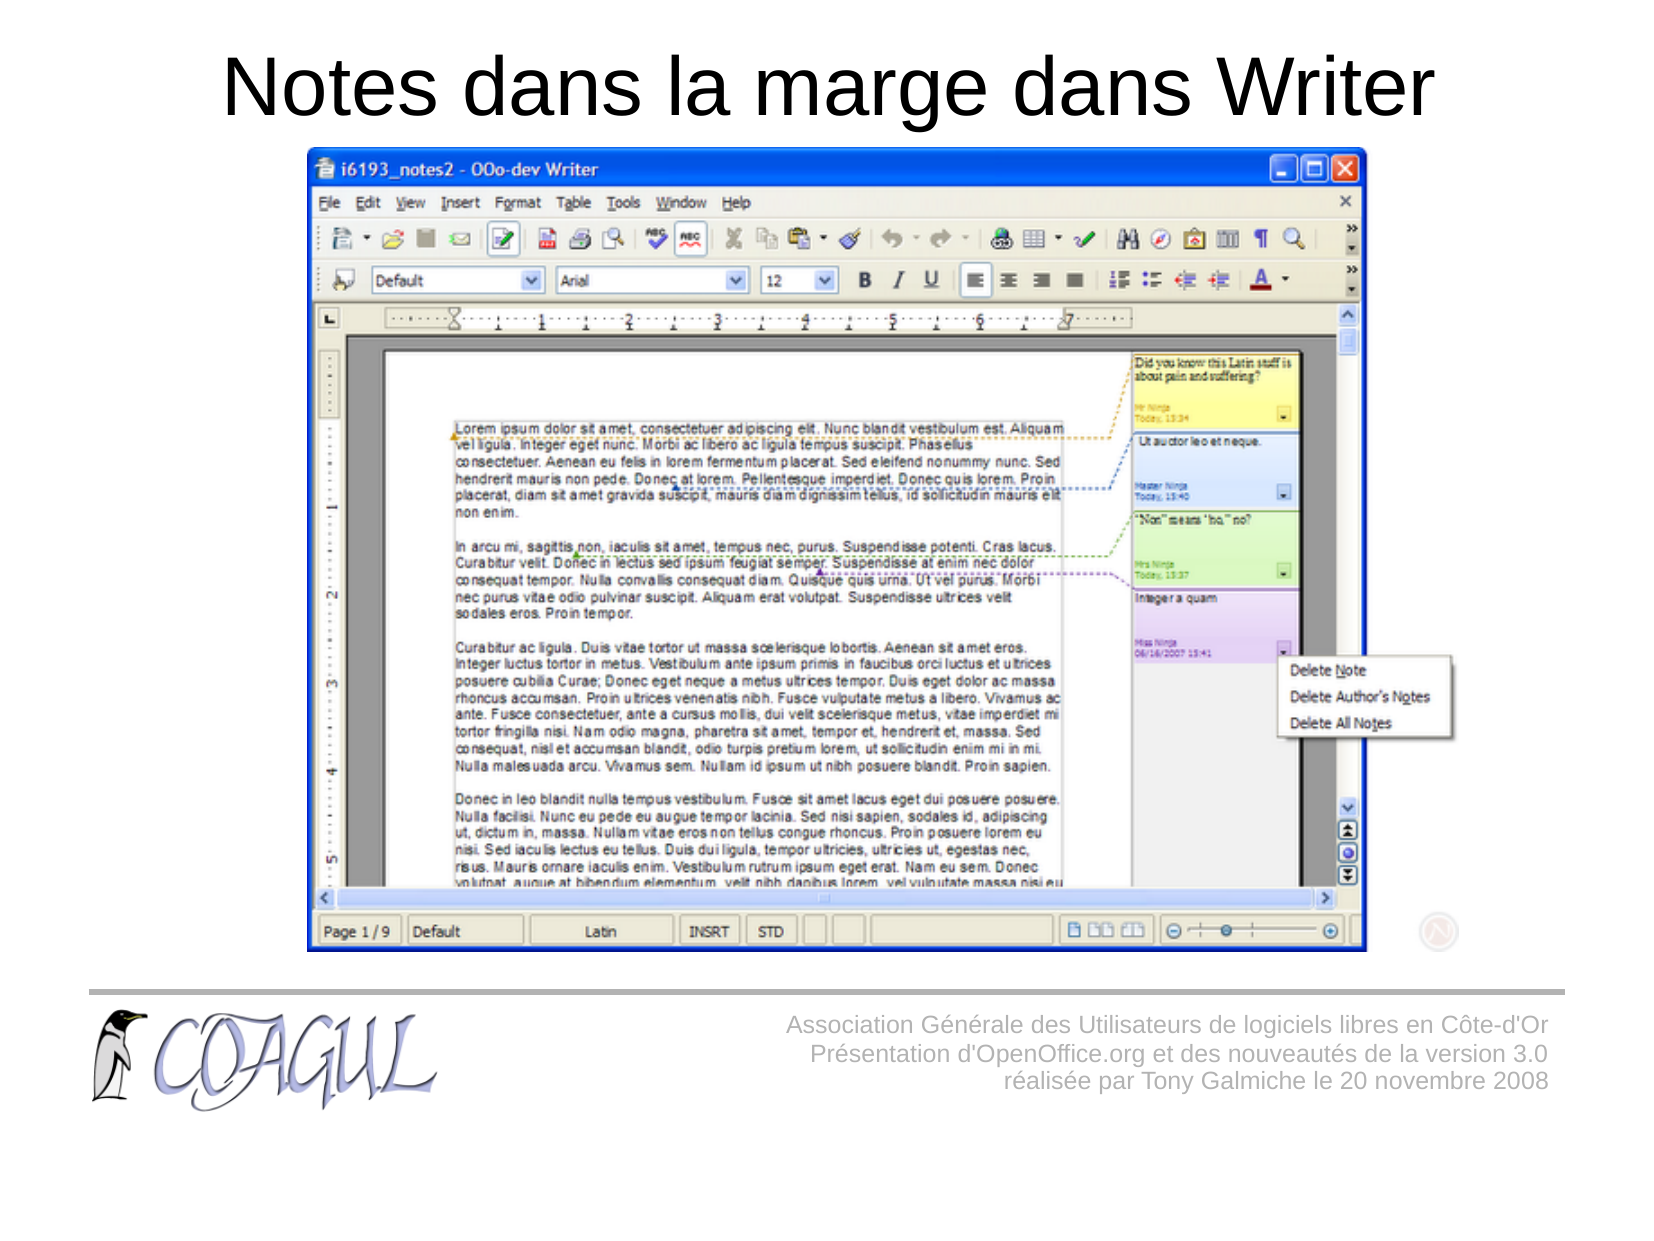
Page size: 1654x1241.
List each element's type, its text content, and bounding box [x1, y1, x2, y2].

picture [307, 147, 1459, 952]
title Notes dans la marge dans Writer [88, 33, 1571, 141]
picture [88, 1006, 443, 1117]
